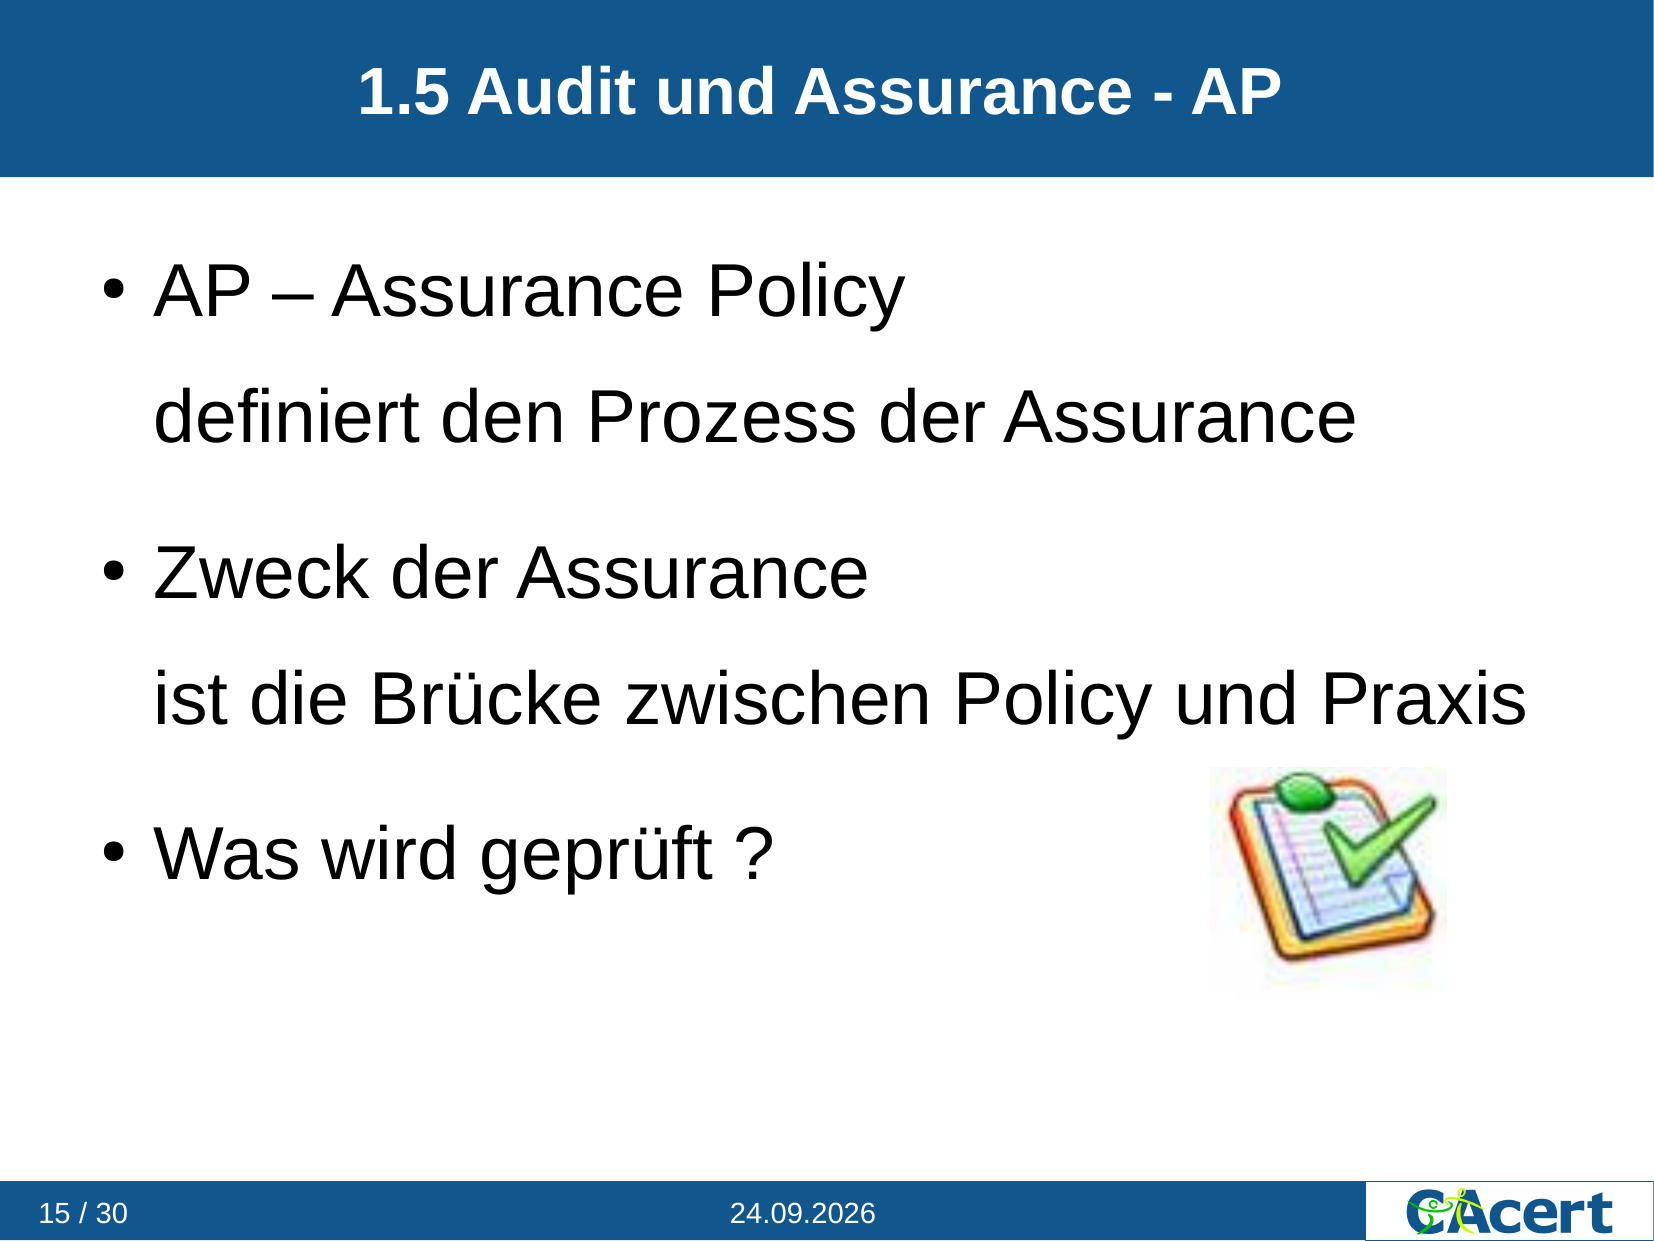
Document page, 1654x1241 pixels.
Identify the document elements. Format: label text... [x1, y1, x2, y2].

list AP – Assurance Policy definiert den Prozess der Assurance Zweck der Assurance ist die Brücke zwischen Policy und Praxis Was wird geprüft ? [82, 206, 1625, 1065]
picture [1406, 1187, 1613, 1235]
picture [1210, 767, 1447, 1004]
title 1.5 Audit und Assurance - AP [76, 17, 1565, 166]
